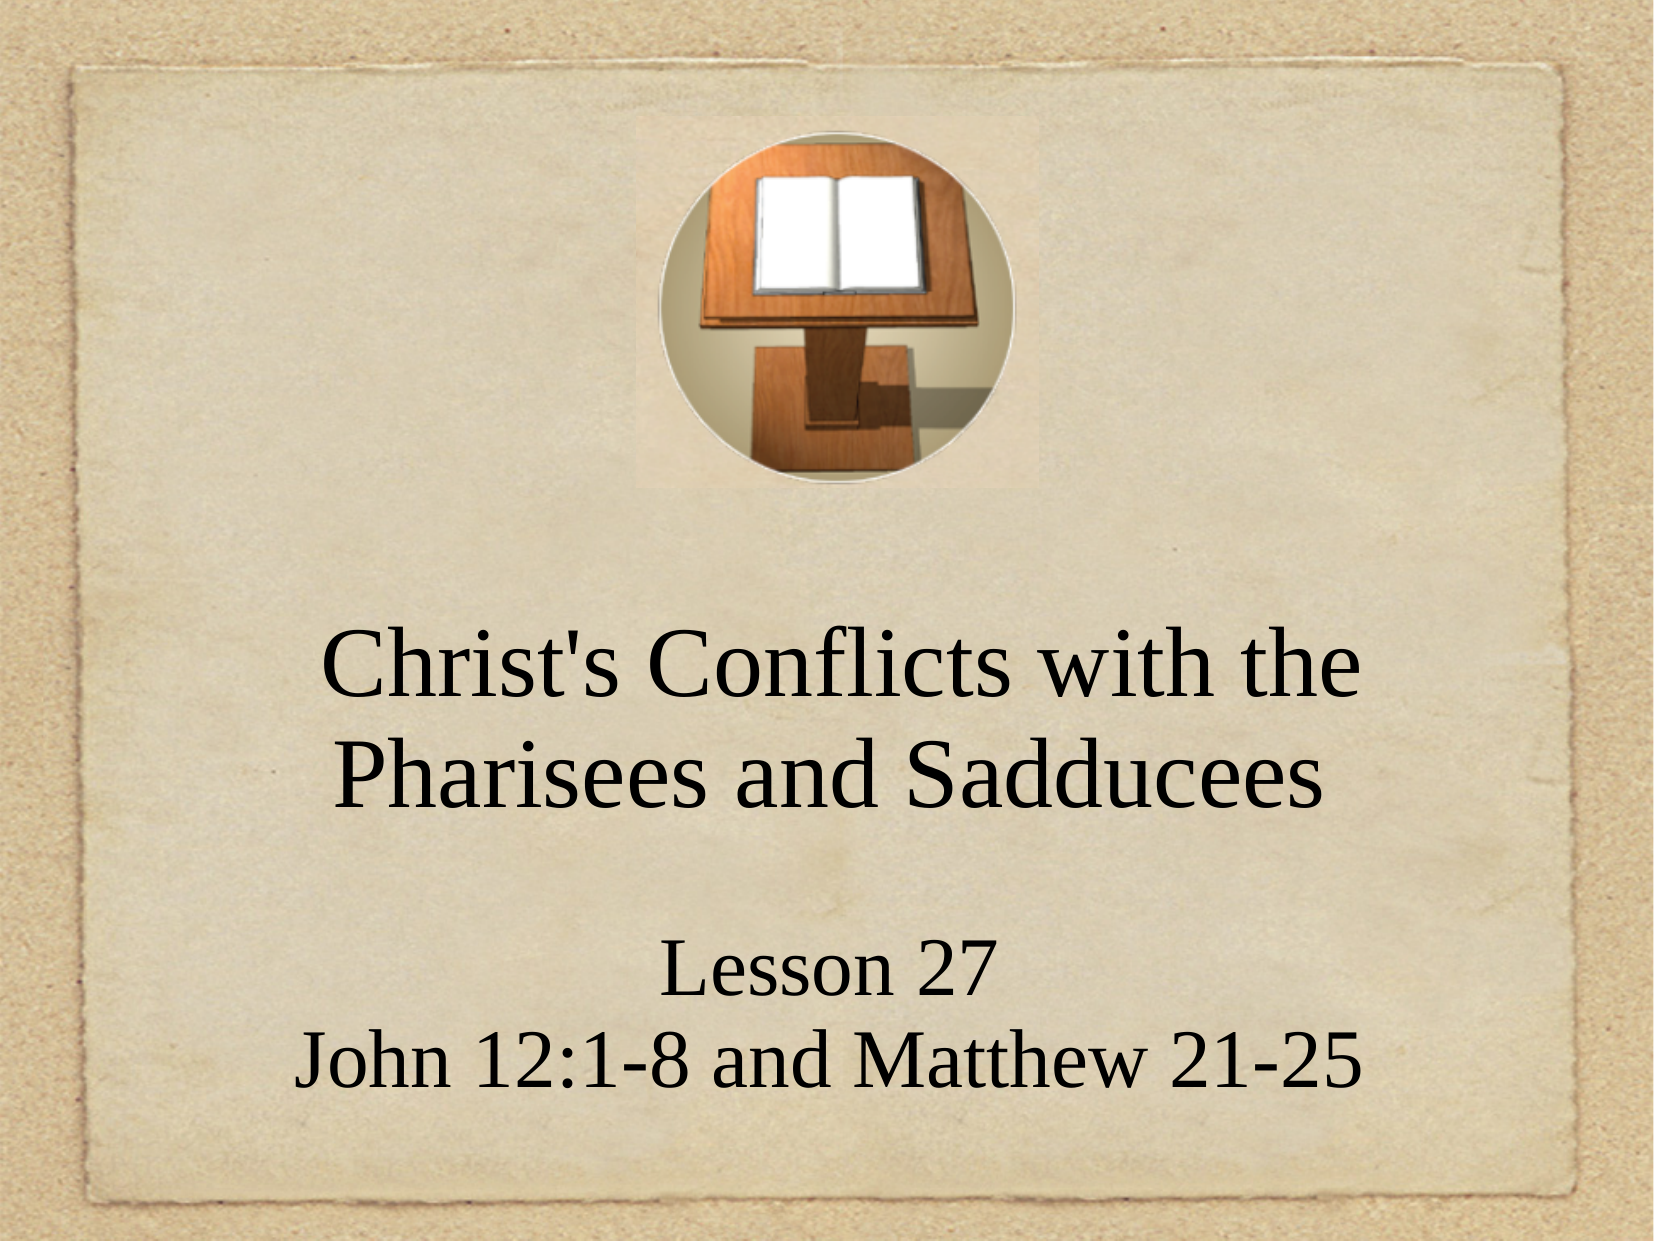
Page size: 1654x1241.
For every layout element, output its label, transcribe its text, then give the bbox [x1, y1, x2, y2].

text_box Christ's Conflicts with the Pharisees and Sadducees Lesson 27 John 12:1-8 and Matthew 21-25 [173, 600, 1487, 1241]
picture [0, 0, 1654, 1241]
